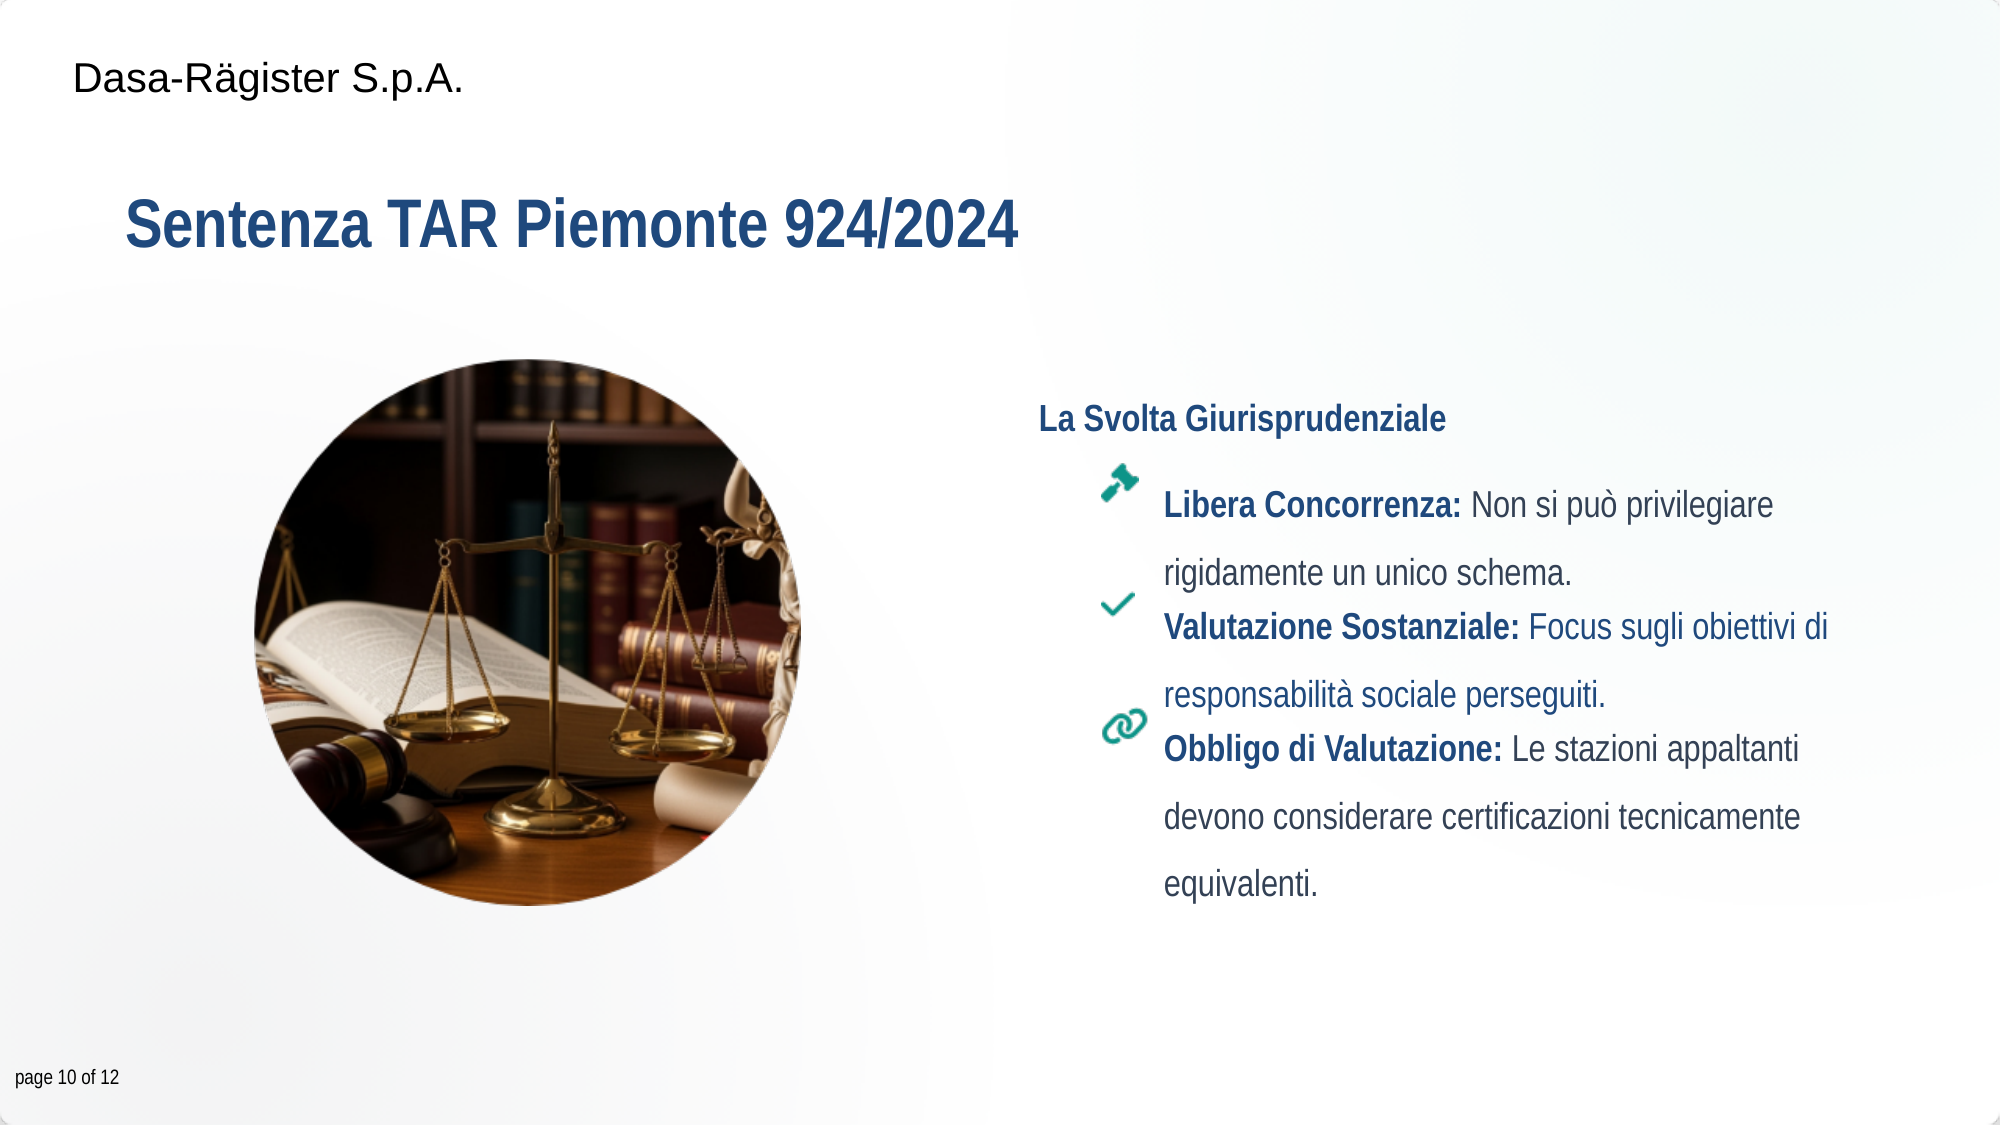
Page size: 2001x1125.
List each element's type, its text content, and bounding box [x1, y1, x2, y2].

text_box Libera Concorrenza: Non si può privilegiare rigidamente un unico schema. [1163, 457, 1907, 579]
text_box La Svolta Giurisprudenziale [1039, 393, 1950, 440]
text_box Valutazione Sostanziale: Focus sugli obiettivi di responsabilità sociale perseguiti. [1163, 579, 1907, 701]
picture [0, 0, 2000, 1125]
text_box Dasa-Rägister S.p.A. [0, 0, 493, 117]
text_box Sentenza TAR Piemonte 924/2024 [125, 178, 1996, 261]
text_box page 10 of 12 [0, 994, 493, 1100]
text_box Obbligo di Valutazione: Le stazioni appaltanti devono considerare certificazioni tecnicamente equivalenti. [1163, 701, 1907, 905]
